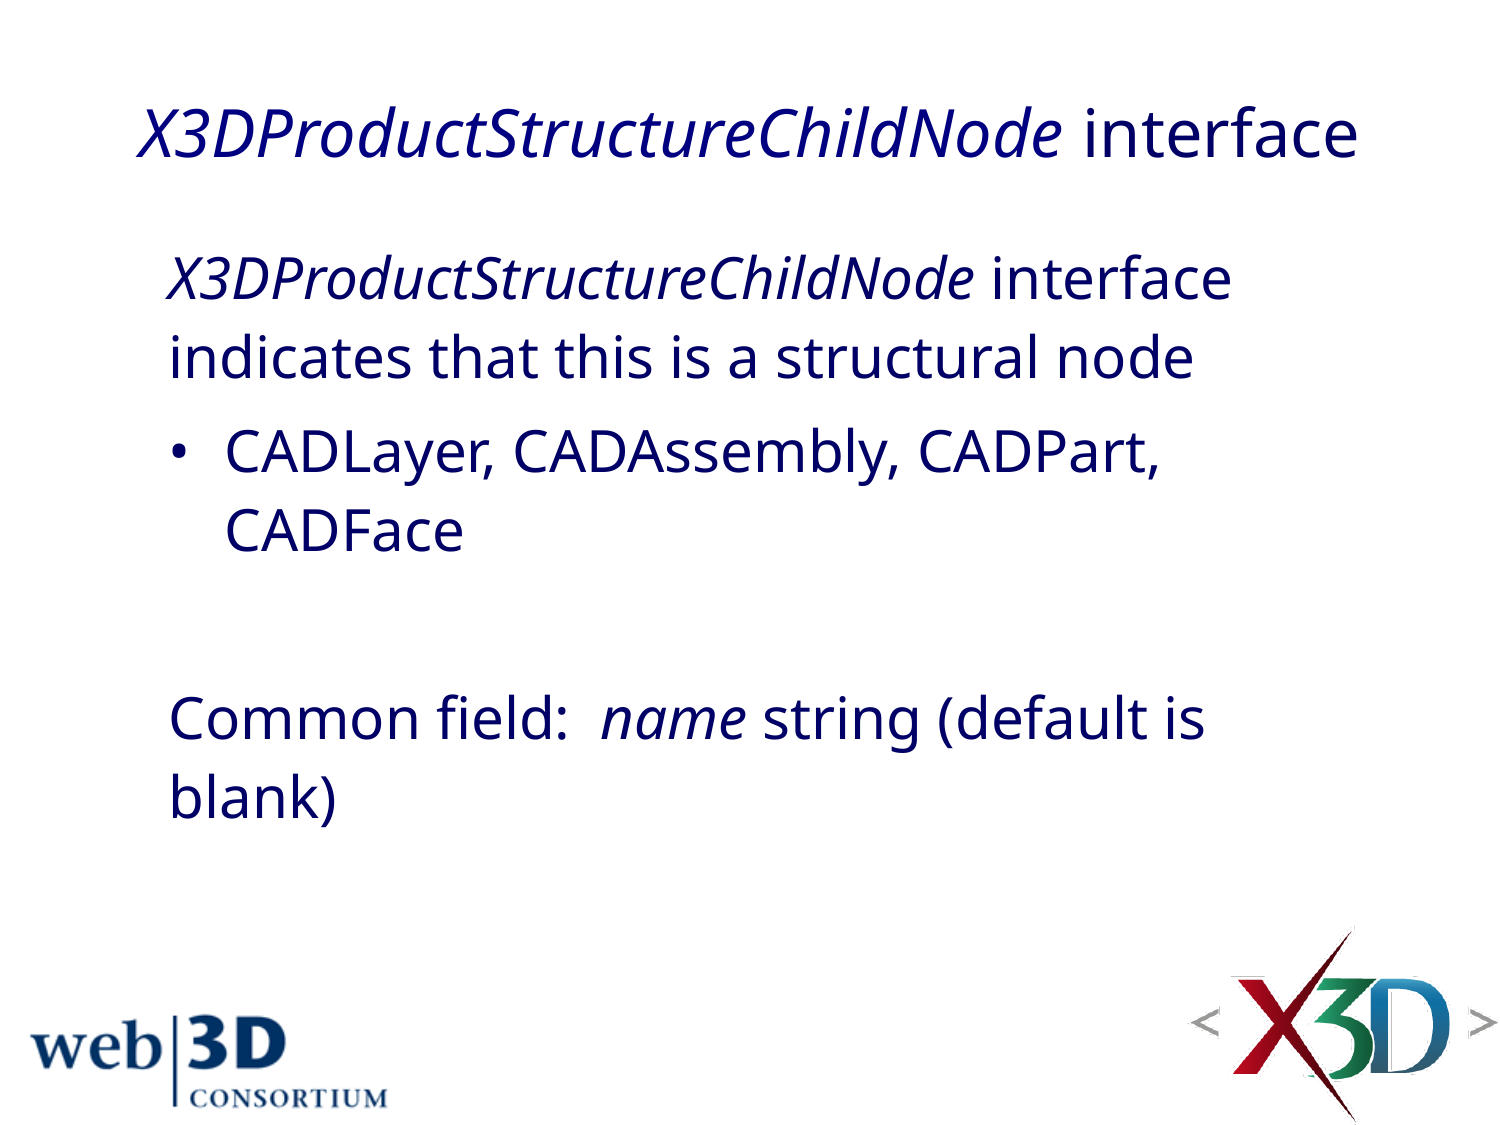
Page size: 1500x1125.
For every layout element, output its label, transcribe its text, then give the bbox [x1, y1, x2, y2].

list X3DProductStructureChildNode interface indicates that this is a structural node CADLayer, CADAssembly, CADPart, CADFace Common field: name string (default is blank) [112, 237, 1388, 1001]
picture [1187, 926, 1500, 1125]
picture [12, 998, 413, 1118]
title X3DProductStructureChildNode interface [112, 37, 1388, 226]
